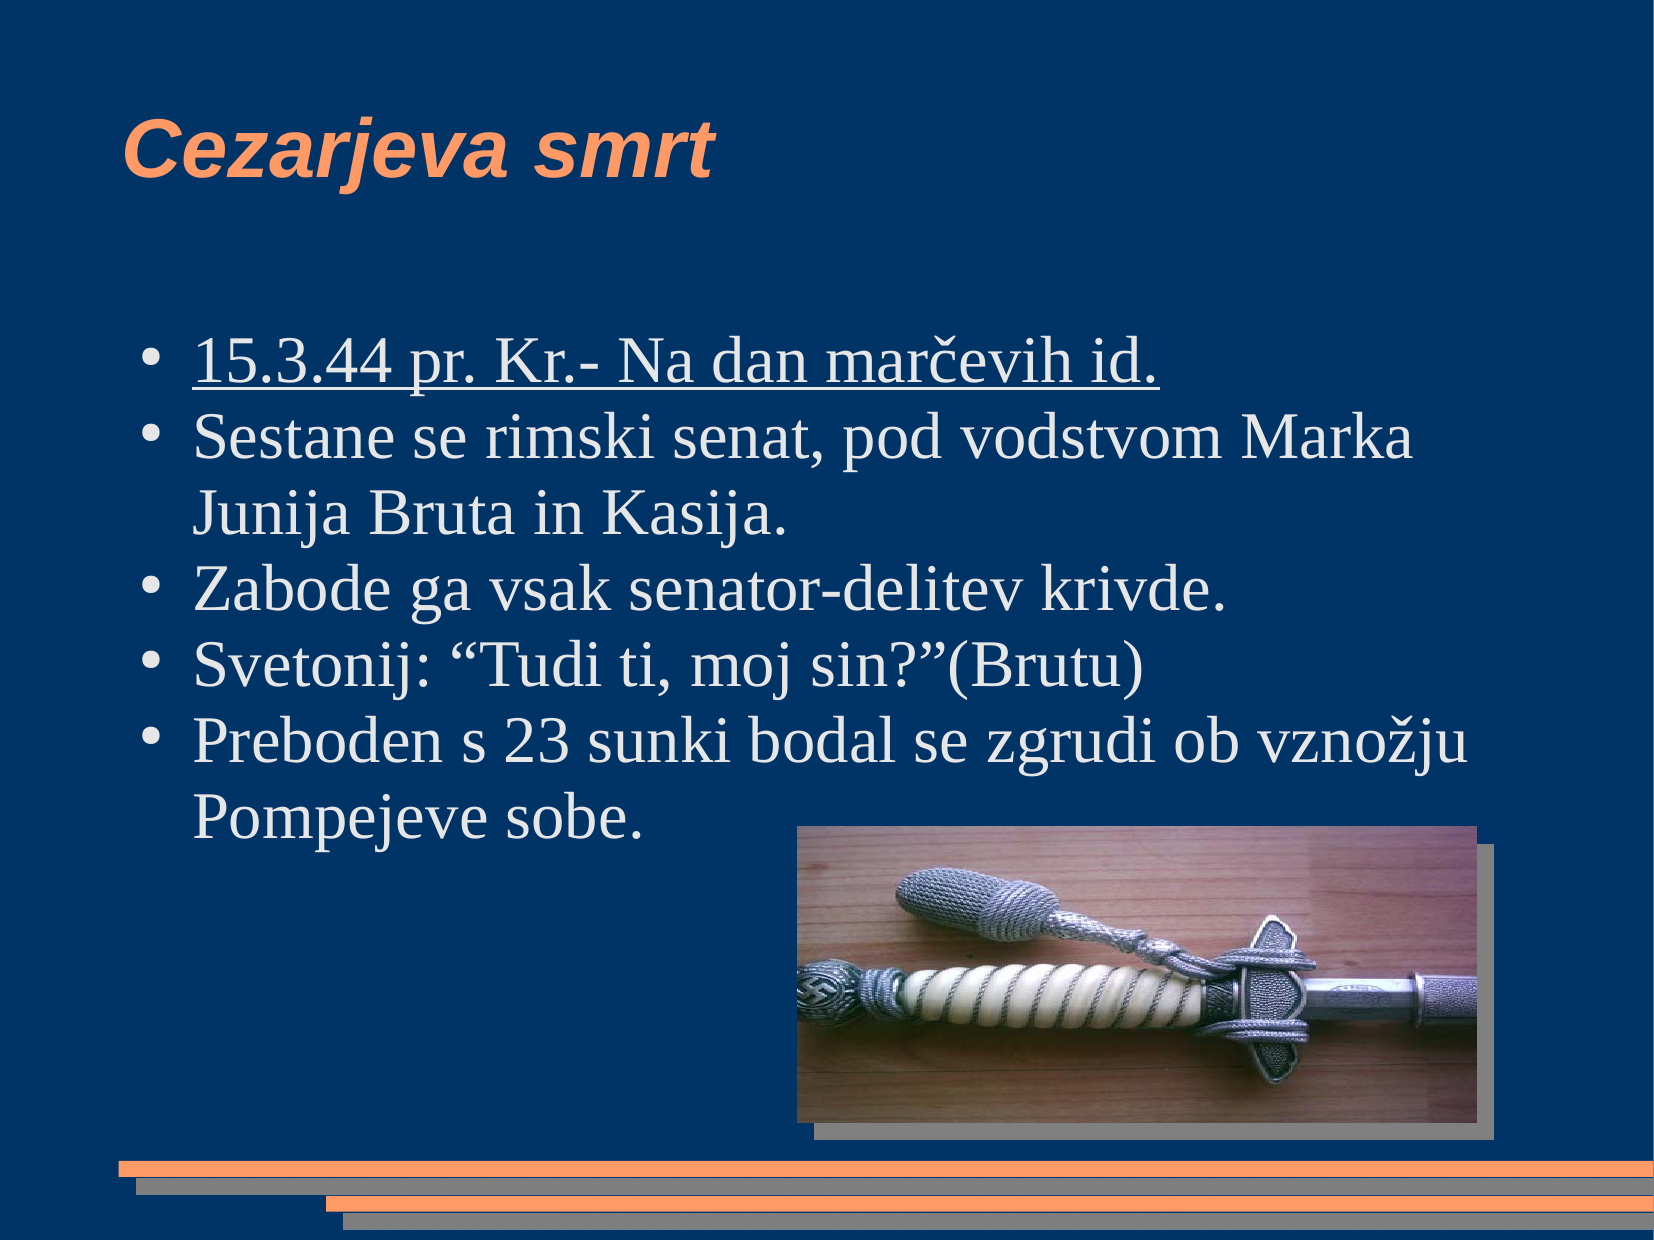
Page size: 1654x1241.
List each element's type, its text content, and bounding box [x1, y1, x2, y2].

picture [797, 826, 1477, 1123]
title Cezarjeva smrt [121, 46, 1534, 254]
list 15.3.44 pr. Kr.- Na dan marčevih id. Sestane se rimski senat, pod vodstvom Marka Junija Bruta in Kasija. Zabode ga vsak senator-delitev krivde. Svetonij: “Tudi ti, moj sin?”(Brutu) Preboden s 23 sunki bodal se zgrudi ob vznožju Pompejeve sobe. [121, 322, 1561, 1027]
